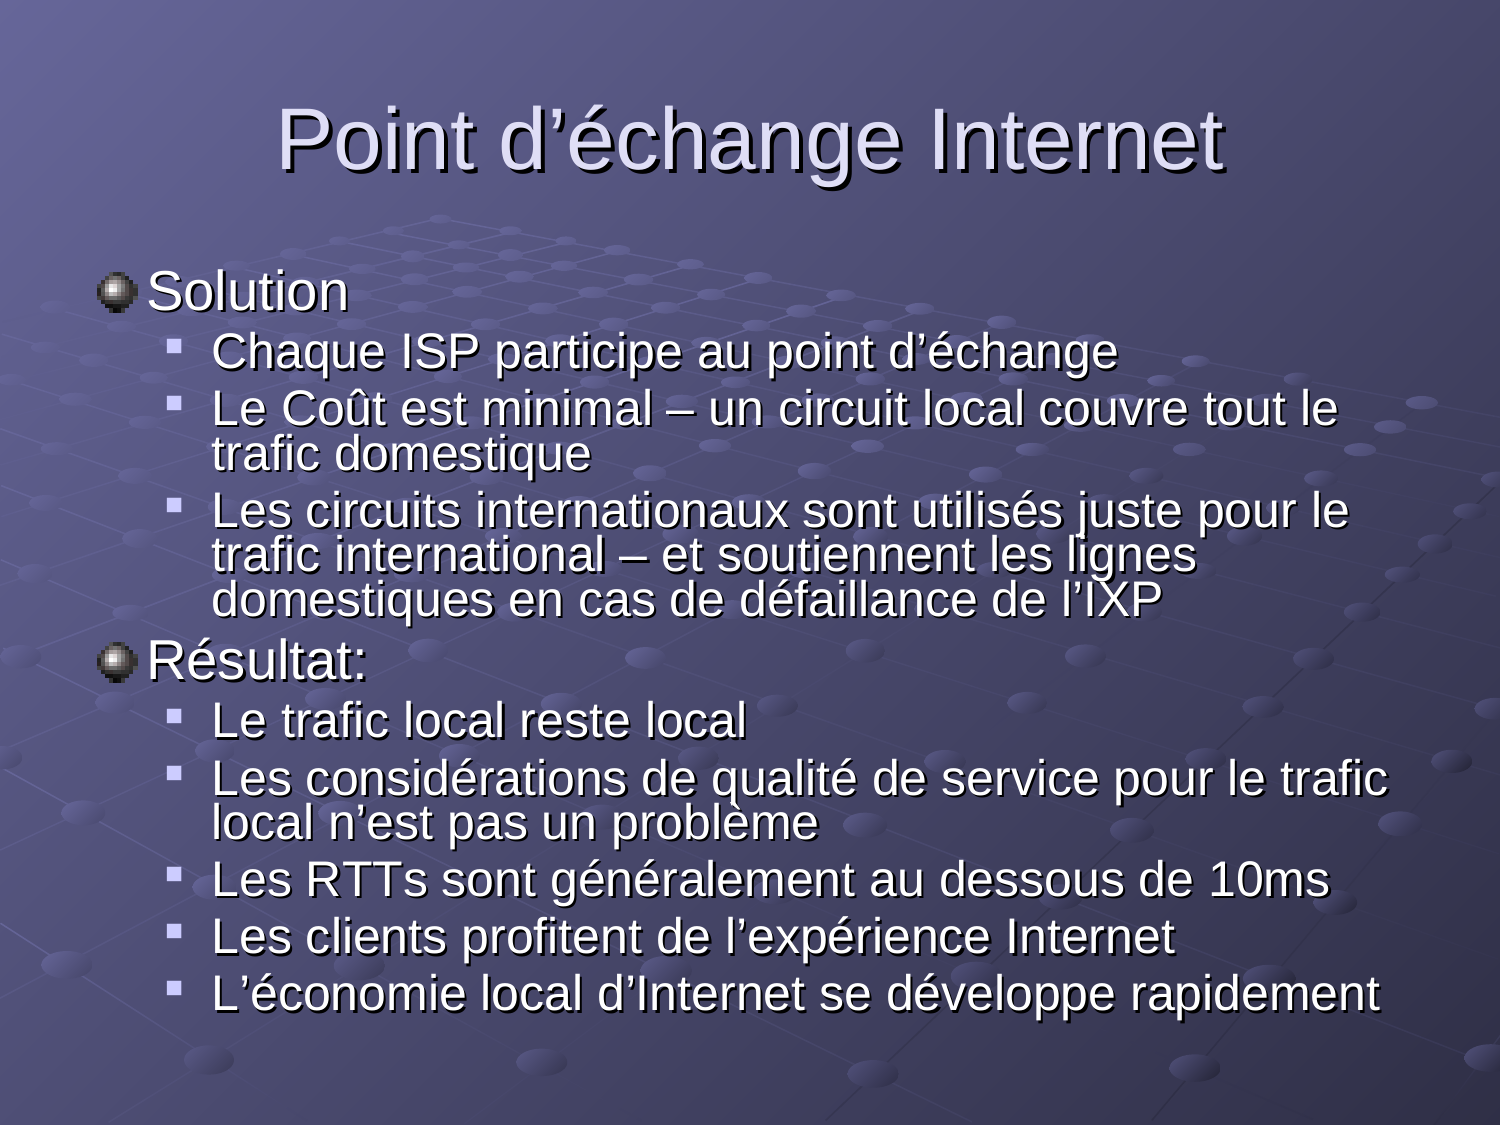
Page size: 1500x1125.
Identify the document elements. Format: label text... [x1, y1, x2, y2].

title Point d’échange Internet [75, 45, 1426, 233]
list Solution Chaque ISP participe au point d’échange Le Coût est minimal – un circuit local couvre tout le trafic domestique Les circuits internationaux sont utilisés juste pour le trafic international – et soutiennent les lignes domestiques en cas de défaillance de l’IXP Résultat: Le trafic local reste local Les considérations de qualité de service pour le trafic local n’est pas un problème Les RTTs sont généralement au dessous de 10ms Les clients profitent de l’expérience Internet L’économie local d’Internet se développe rapidement [75, 262, 1426, 1076]
